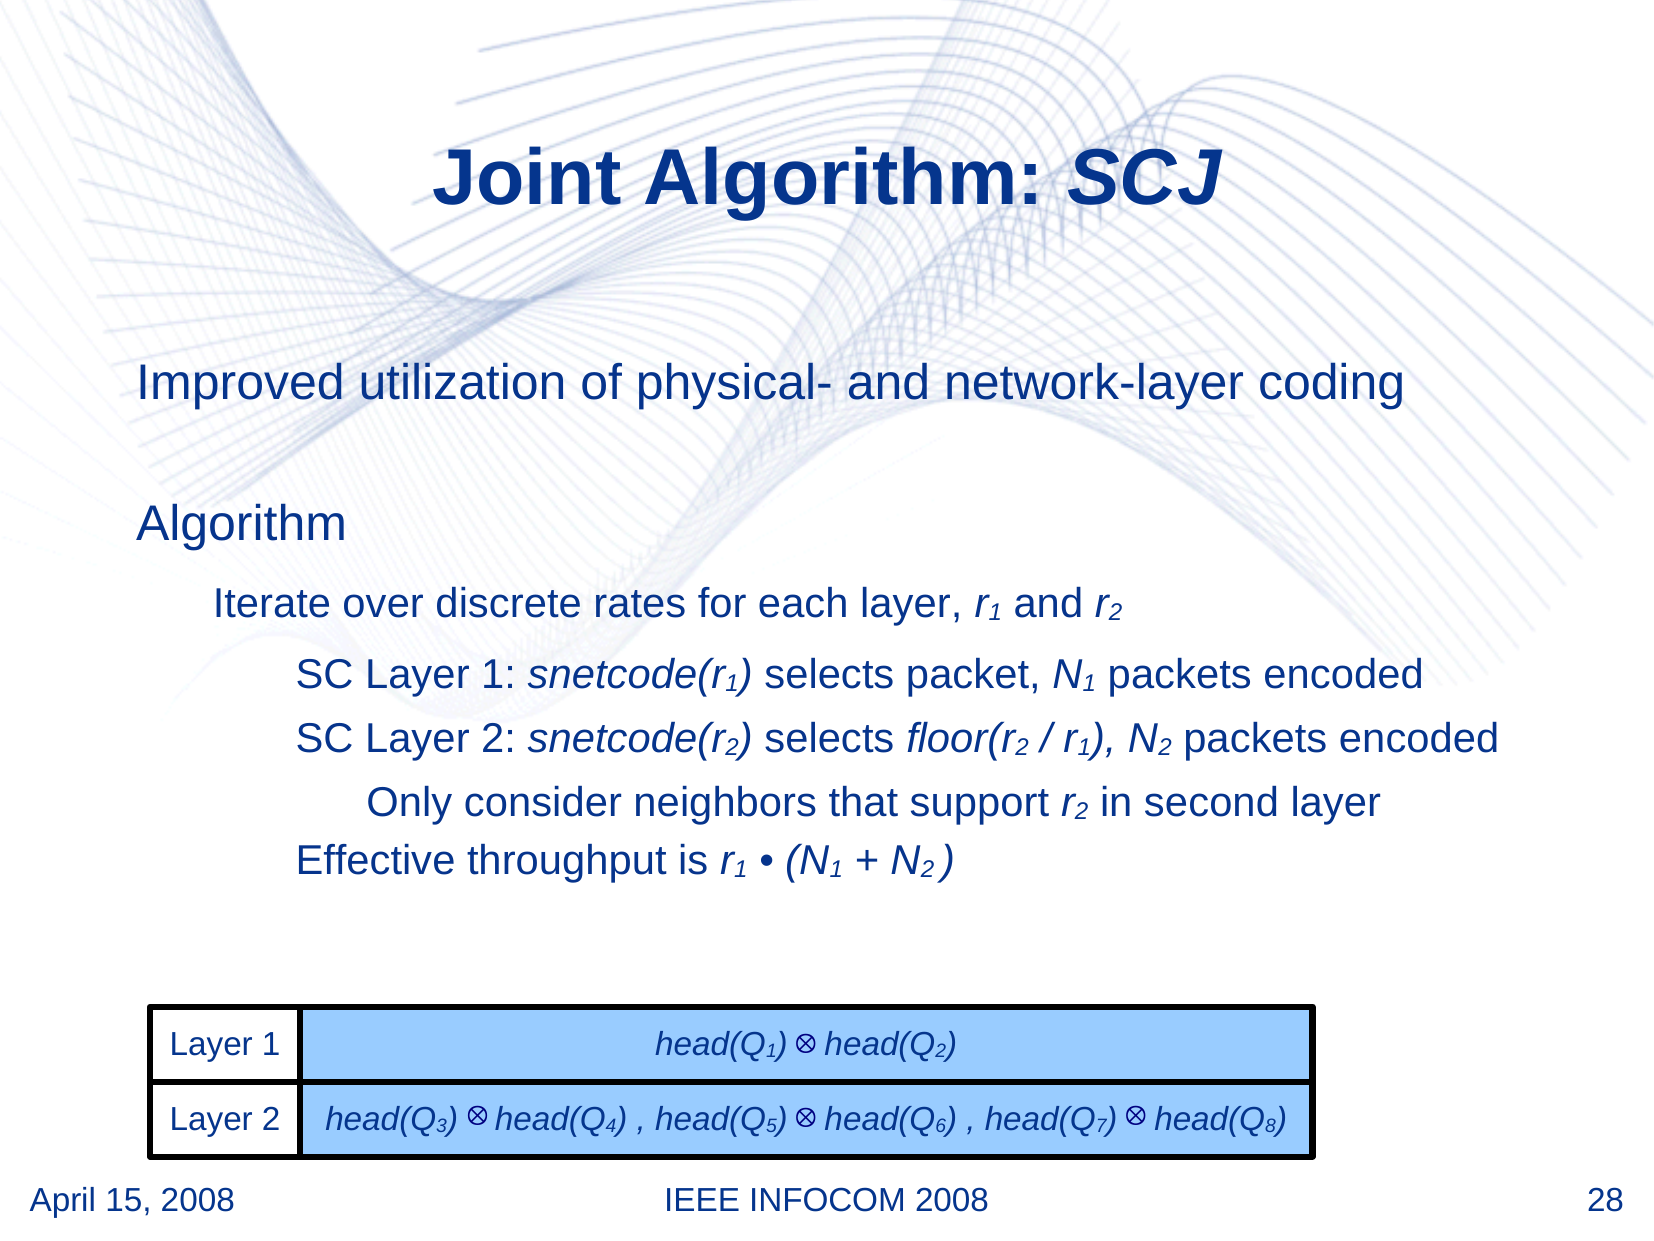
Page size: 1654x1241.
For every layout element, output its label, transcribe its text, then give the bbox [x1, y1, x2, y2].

text_box head(Q3) head(Q4) , head(Q5) head(Q6) , head(Q7) head(Q8) [301, 1081, 1313, 1157]
chart [786, 1023, 825, 1061]
chart [1116, 1096, 1155, 1134]
text_box Layer 1 [150, 1006, 301, 1081]
picture [0, 0, 1654, 1241]
chart [786, 1098, 825, 1136]
text_box Layer 2 [150, 1081, 301, 1157]
text_box head(Q1) head(Q2) [301, 1006, 1313, 1081]
list Improved utilization of physical- and network-layer coding Algorithm Iterate over discrete rates for each layer, r1 and r2 SC Layer 1: snetcode(r1) selects packet, N1 packets encoded SC Layer 2: snetcode(r2) selects floor(r2 / r1), N2 packets encoded Only consider neighbors that support r2 in second layer Effective throughput is r1 • (N1 + N2 ) [118, 353, 1537, 1013]
title Joint Algorithm: SCJ [118, 66, 1536, 288]
chart [458, 1096, 497, 1134]
